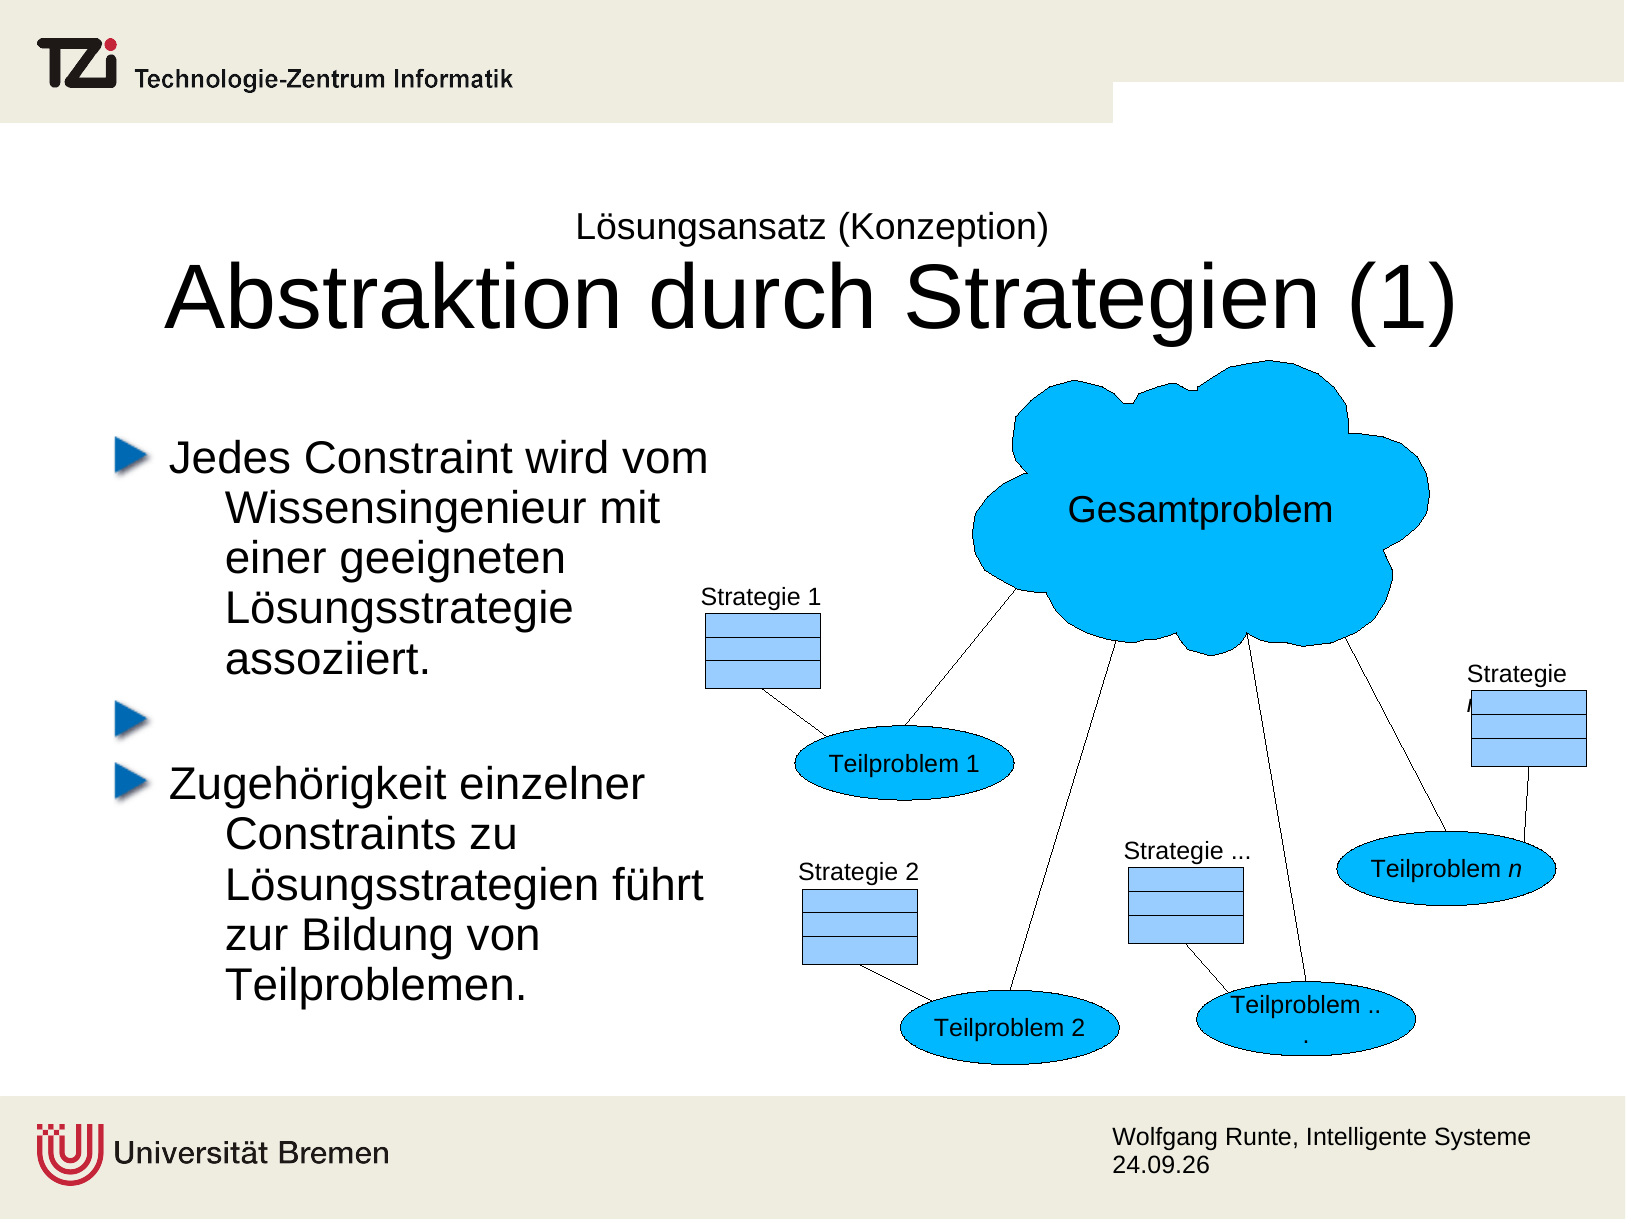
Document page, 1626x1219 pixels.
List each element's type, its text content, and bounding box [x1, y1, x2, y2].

text_box [1471, 690, 1587, 767]
text_box Teilproblem ... [1196, 981, 1416, 1056]
list Jedes Constraint wird vom Wissensingenieur mit einer geeigneten Lösungsstrategie assoziiert. Zugehörigkeit einzelner Constraints zu Lösungsstrategien führt zur Bildung von Teilproblemen. [112, 433, 713, 1070]
text_box Strategie 1 [700, 580, 823, 609]
text_box Teilproblem 1 [794, 725, 1015, 801]
text_box Teilproblem n [1336, 831, 1557, 906]
text_box [1128, 867, 1244, 944]
text_box [705, 613, 821, 689]
picture [37, 38, 513, 93]
text_box Strategie 2 [798, 856, 920, 885]
text_box Strategie ... [1123, 834, 1253, 864]
title Lösungsansatz (Konzeption) Abstraktion durch Strategien (1) [112, 162, 1513, 393]
text_box [802, 889, 918, 965]
text_box Gesamtproblem [972, 360, 1430, 656]
picture [37, 1124, 388, 1186]
text_box Teilproblem 2 [900, 990, 1120, 1065]
text_box Strategie n [1466, 658, 1589, 693]
text_box [1114, 350, 1287, 403]
